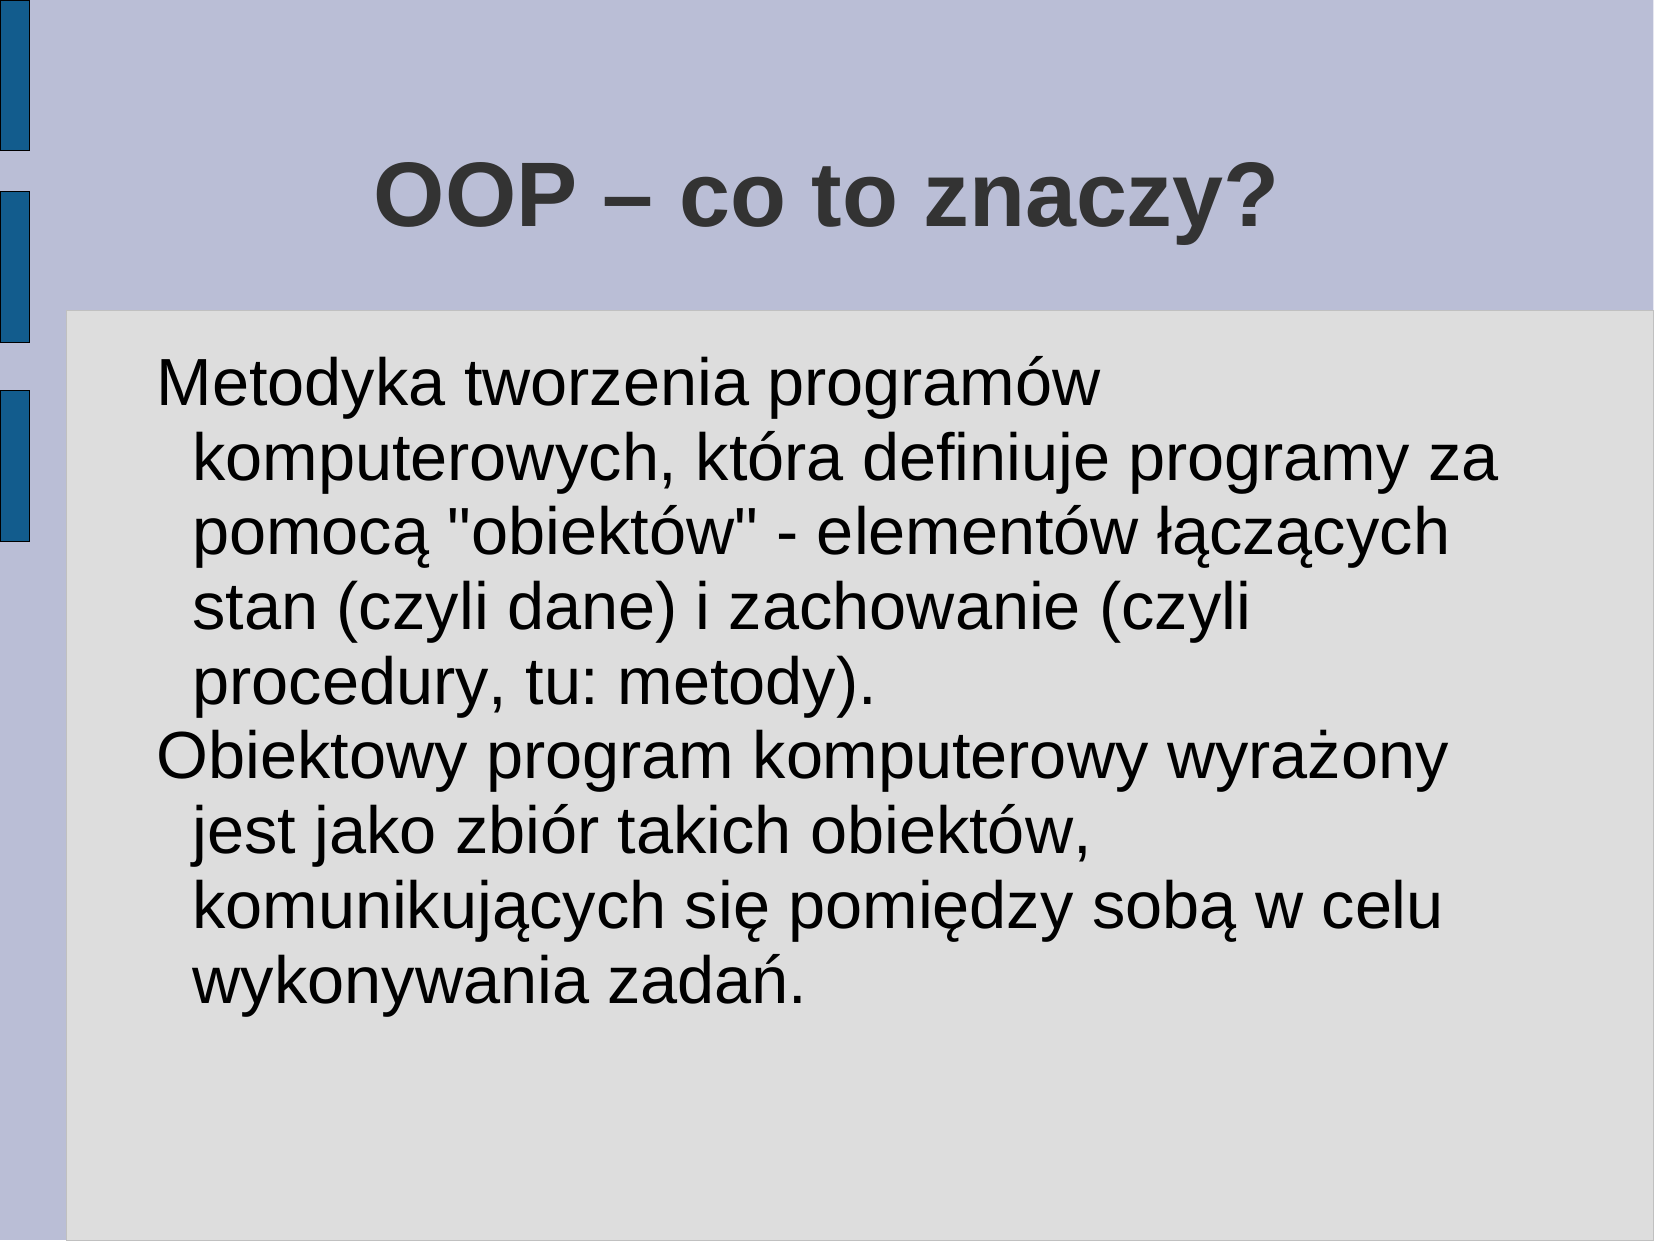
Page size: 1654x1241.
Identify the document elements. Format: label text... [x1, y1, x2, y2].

title OOP – co to znaczy? [121, 91, 1534, 299]
list Metodyka tworzenia programów komputerowych, która definiuje programy za pomocą "obiektów" - elementów łączących stan (czyli dane) i zachowanie (czyli procedury, tu: metody). Obiektowy program komputerowy wyrażony jest jako zbiór takich obiektów, komunikujących się pomiędzy sobą w celu wykonywania zadań. [121, 344, 1534, 1127]
